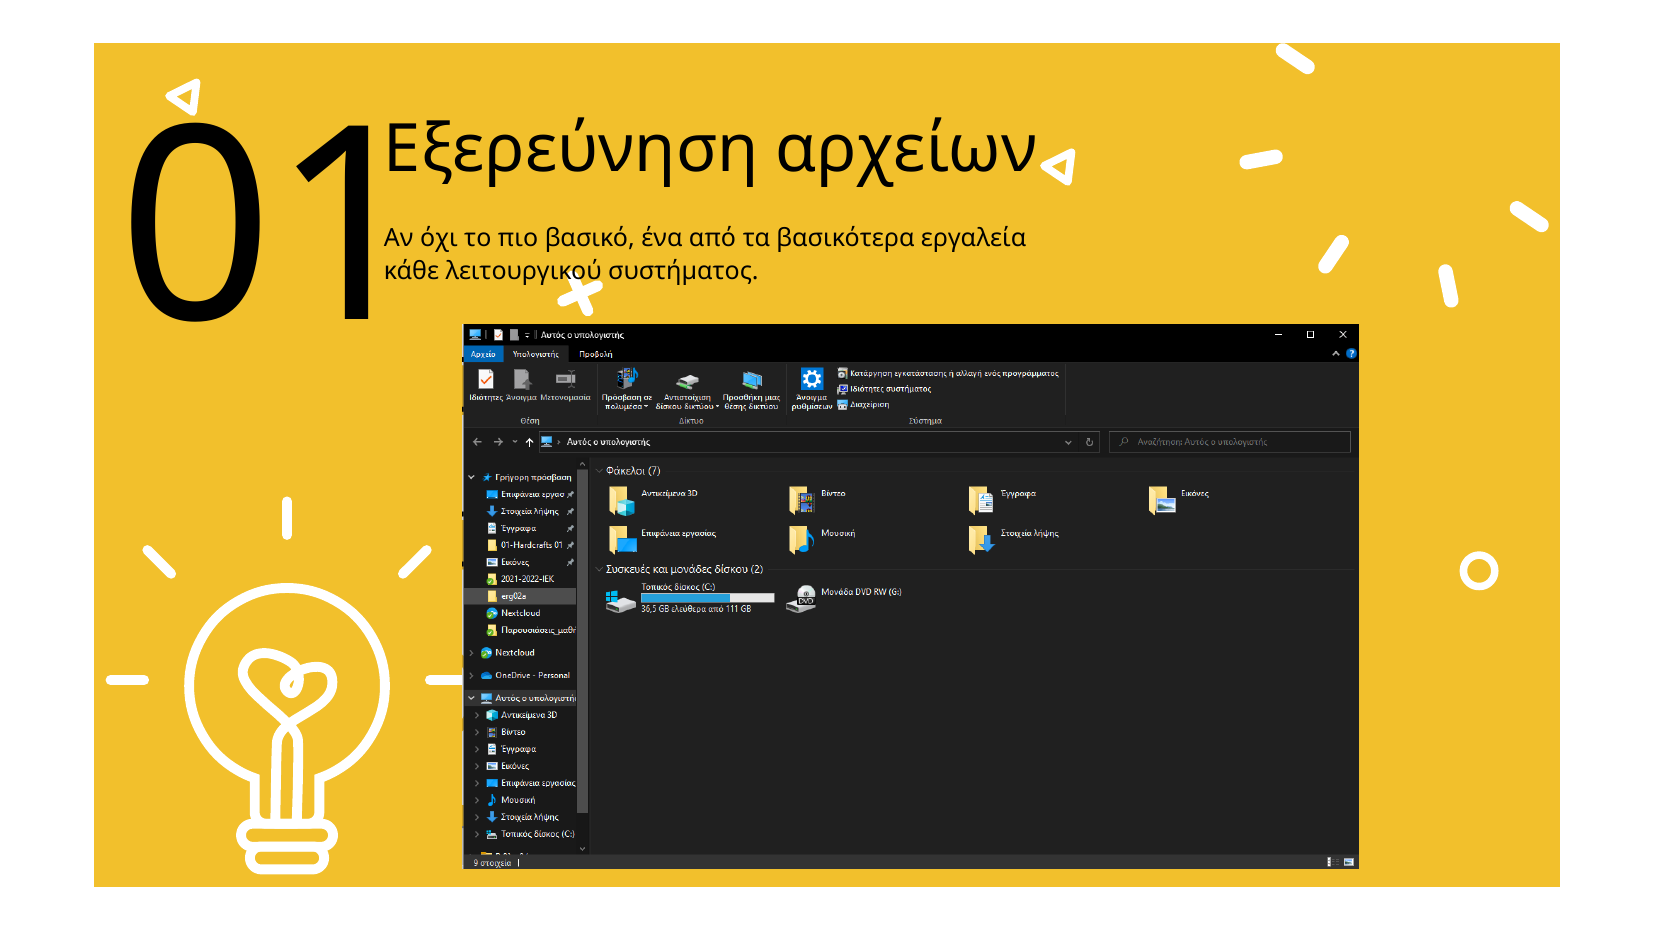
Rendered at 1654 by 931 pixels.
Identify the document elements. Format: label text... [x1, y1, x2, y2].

title 01 [118, 29, 463, 399]
text_box Αν όχι το πιο βασικό, ένα από τα βασικότερα εργαλεία κάθε λειτουργικού συστήματος. [463, 202, 1044, 305]
picture [462, 324, 1359, 869]
title Εξερεύνηση αρχείων [463, 88, 1104, 203]
